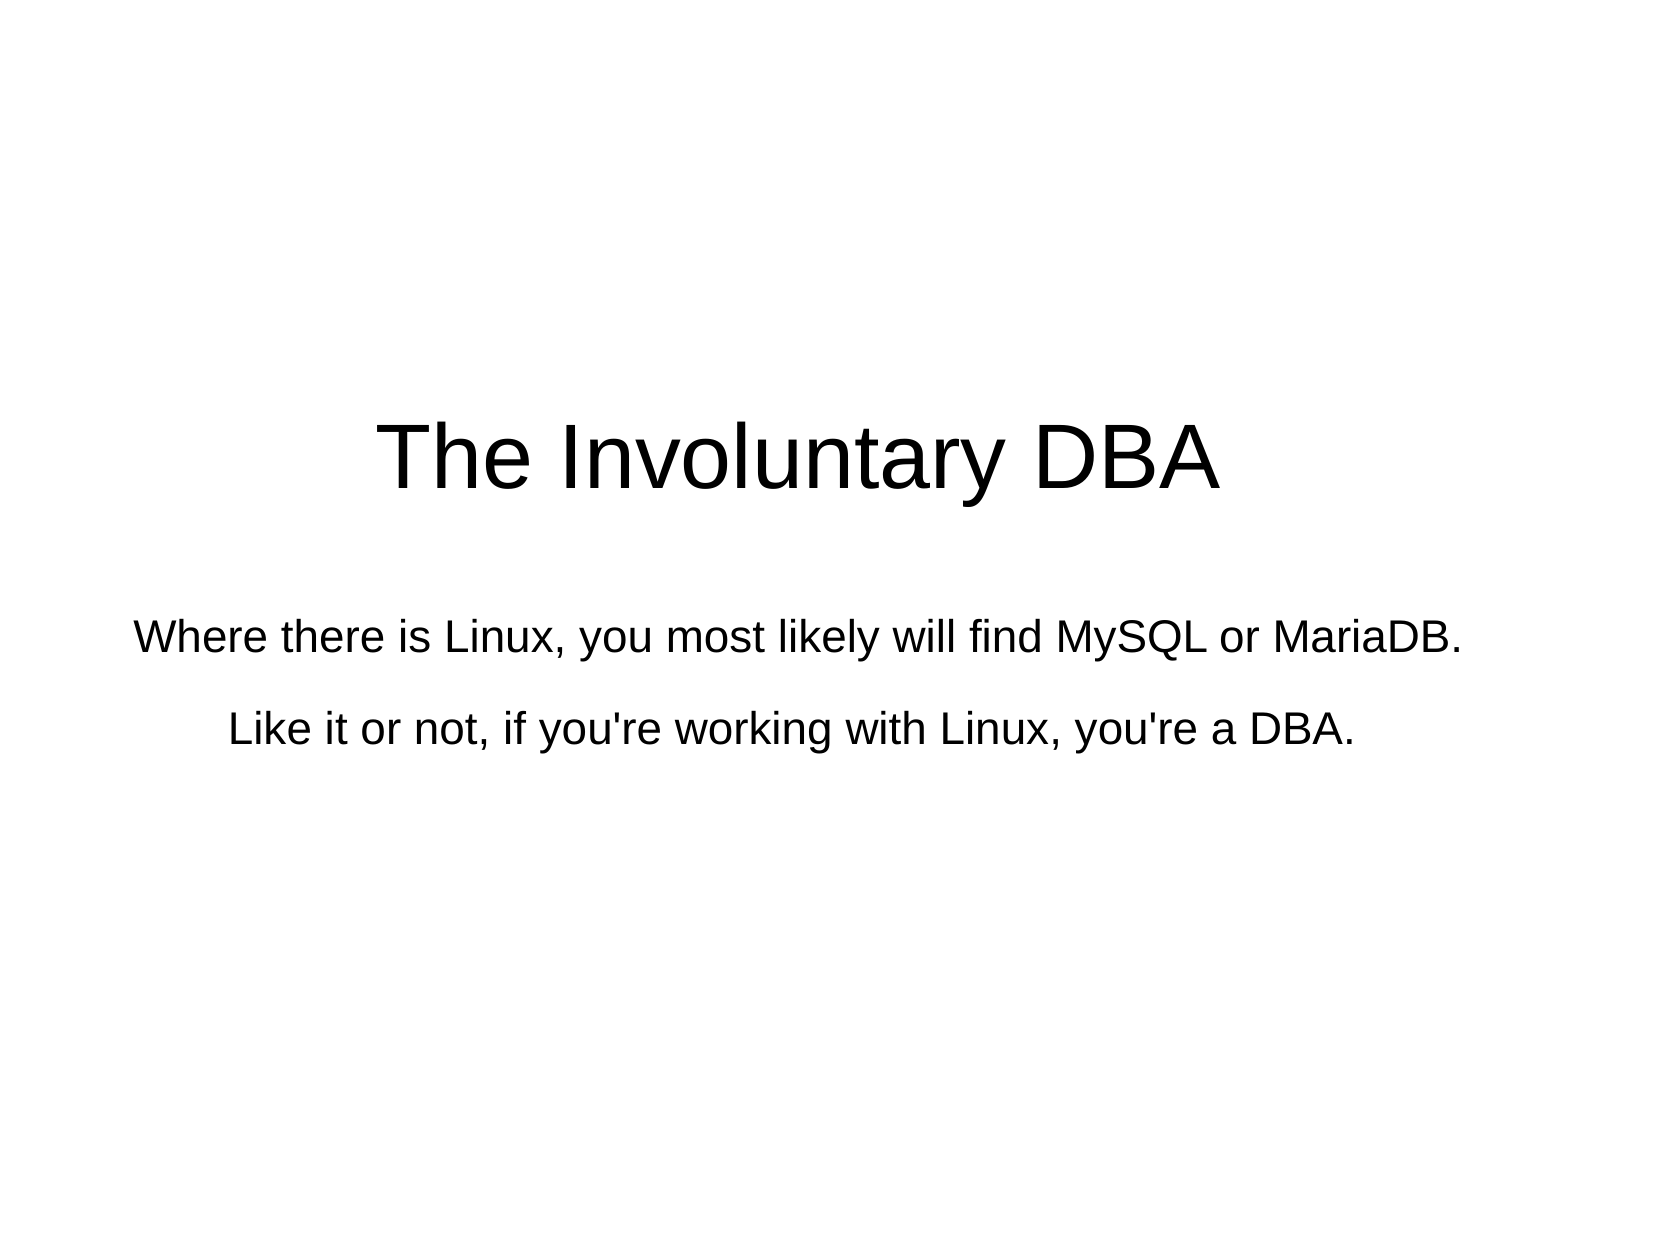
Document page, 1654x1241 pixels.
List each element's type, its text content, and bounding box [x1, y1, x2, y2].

subtitle [120, 300, 1609, 1021]
title The Involuntary DBA Where there is Linux, you most likely will find MySQL or MariaDB. Like it or not, if you're working with Linux, you're a DBA. [82, 270, 1516, 901]
